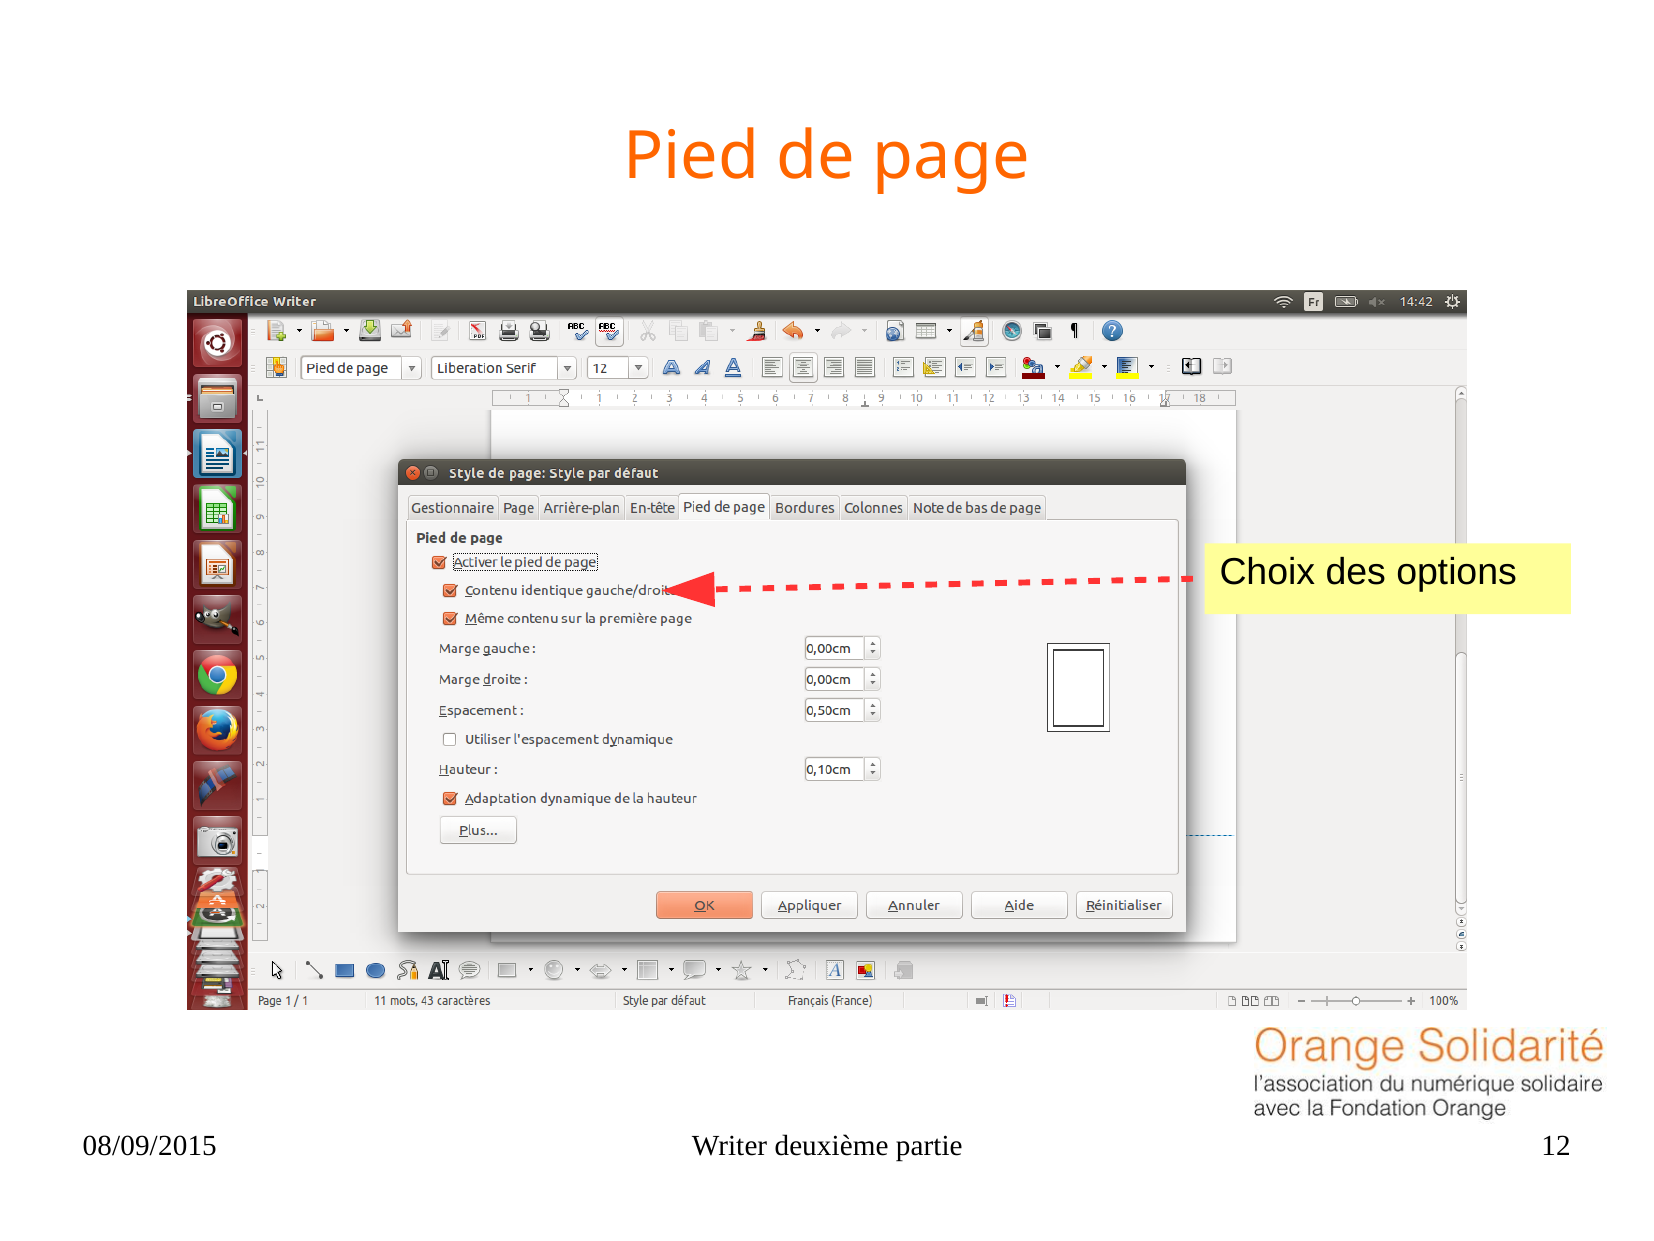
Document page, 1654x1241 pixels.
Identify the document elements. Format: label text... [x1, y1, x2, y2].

picture [187, 290, 1467, 1010]
text_box Choix des options [1204, 543, 1571, 615]
title Pied de page [82, 49, 1571, 257]
picture [1254, 1027, 1607, 1126]
